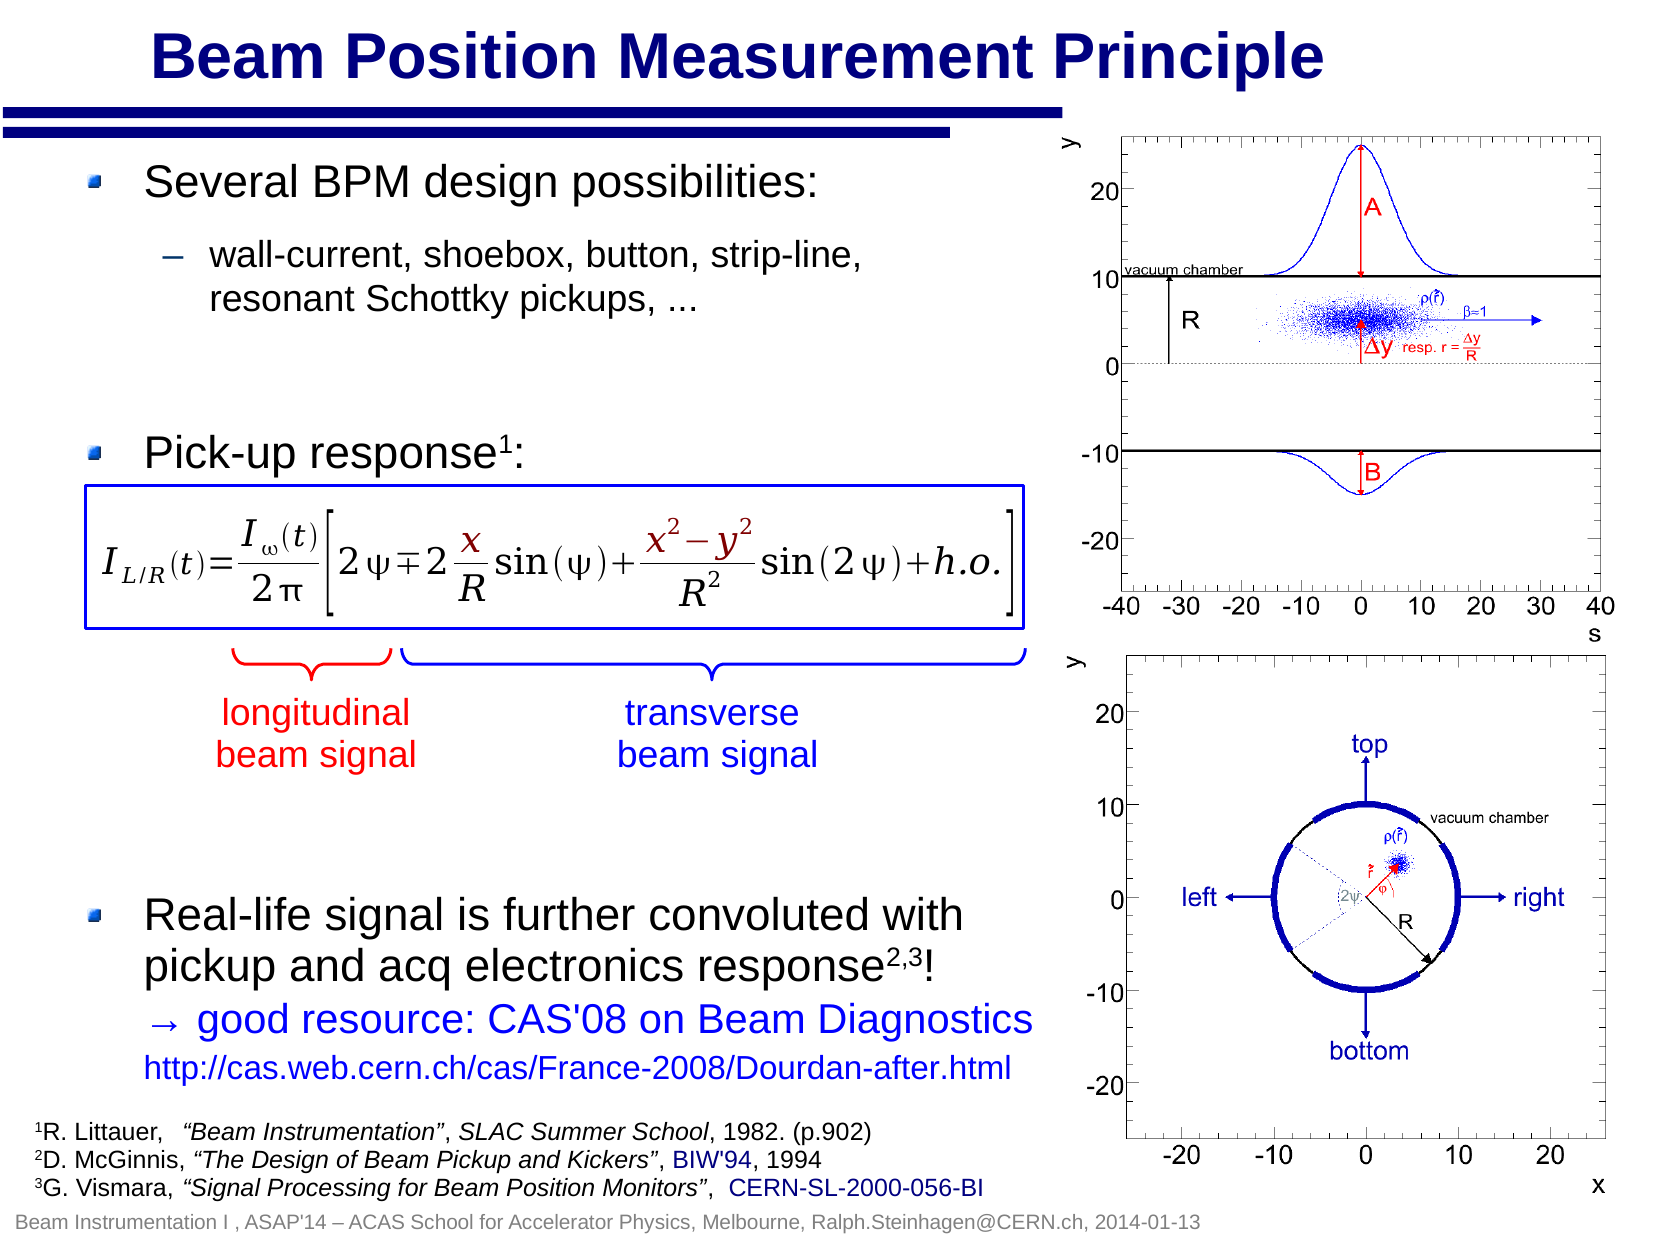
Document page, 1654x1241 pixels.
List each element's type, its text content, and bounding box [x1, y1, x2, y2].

text_box transverse beam signal [602, 684, 834, 784]
picture [1052, 126, 1634, 1206]
text_box longitudinal beam signal [200, 684, 432, 784]
title Beam Position Measurement Principle [150, 0, 1514, 113]
text_box 1R. Littauer, “Beam Instrumentation”, SLAC Summer School, 1982. (p.902) 2D. McGinnis, “The Design of Beam Pickup and Kickers”, BIW'94, 1994 3G. Vismara, “Signal Processing for Beam Position Monitors”, CERN-SL-2000-056-BI [19, 1110, 1000, 1238]
chart [92, 508, 1022, 620]
list Several BPM design possibilities: wall-current, shoebox, button, strip-line, resonant Schottky pickups, ... Pick-up response1: Real-life signal is further convoluted with pickup and acq electronics response2,3! → good resource: CAS'08 on Beam Diagnostics http://cas.web.cern.ch/cas/France-2008/Dourdan-after.html [87, 155, 1593, 1193]
list Several BPM design possibilities: wall-current, shoebox, button, strip-line, resonant Schottky pickups, ... Pick-up response1: Real-life signal is further convoluted with pickup and acq electronics response2,3! → good resource: CAS'08 on Beam Diagnostics http://cas.web.cern.ch/cas/France-2008/Dourdan-after.html [87, 487, 1022, 627]
